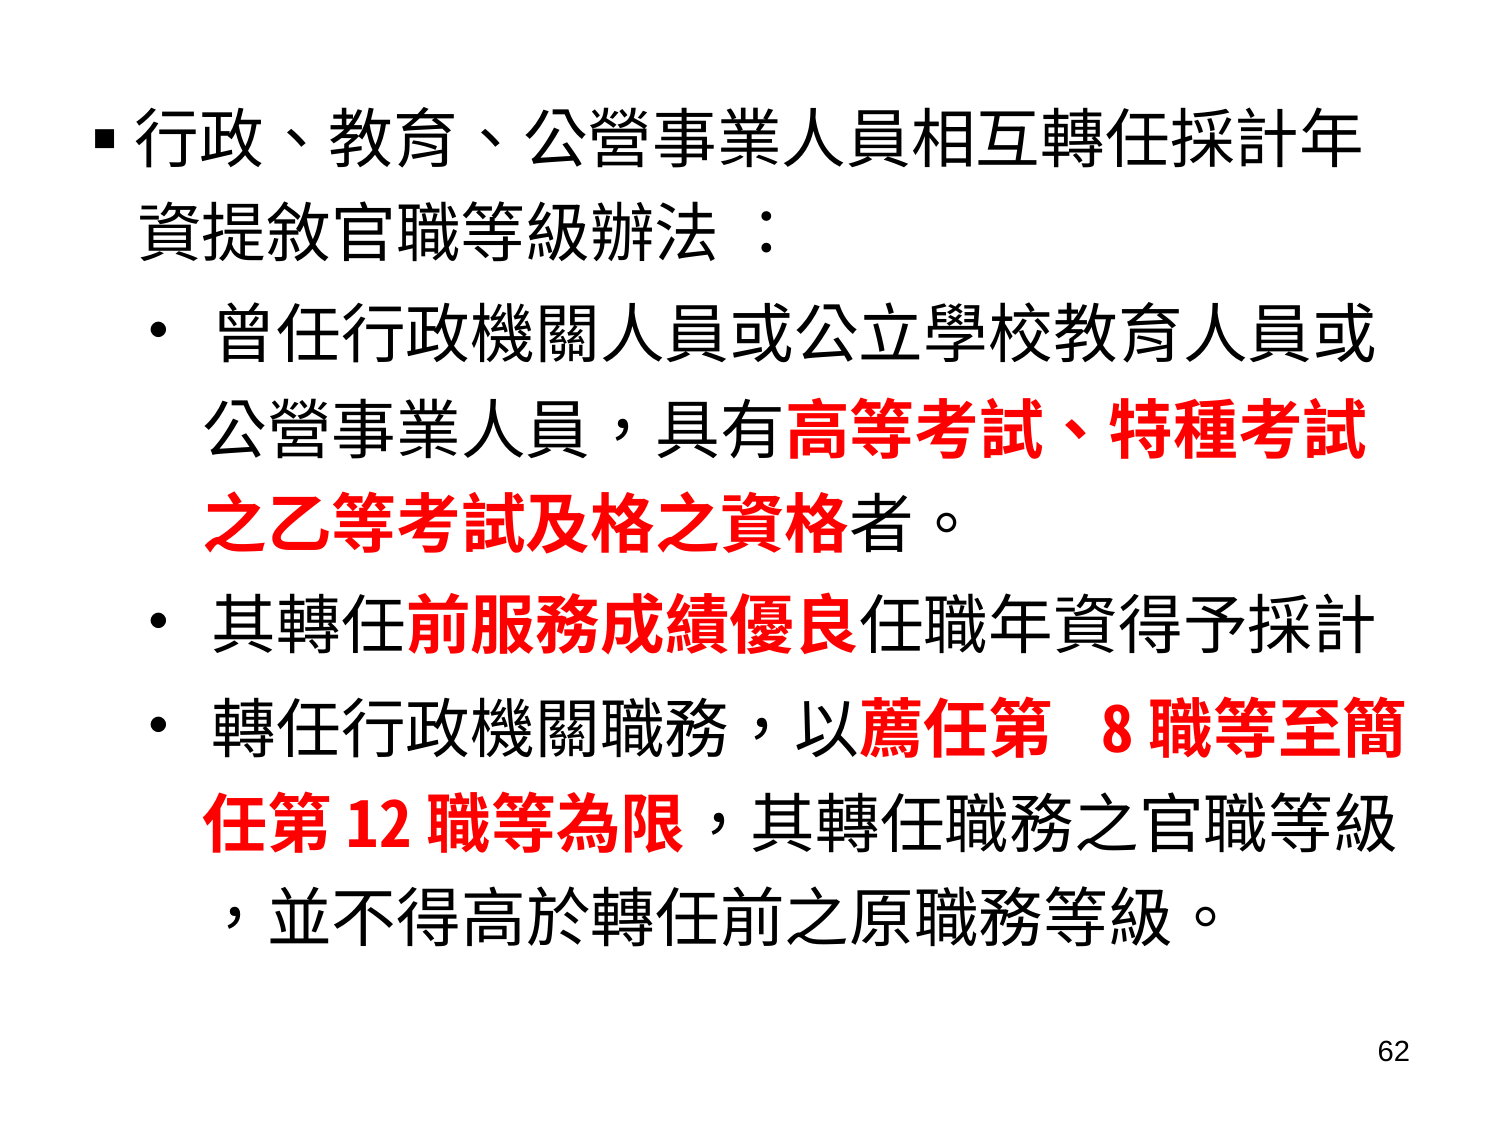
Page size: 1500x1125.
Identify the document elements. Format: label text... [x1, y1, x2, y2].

list 行政、教育、公營事業人員相互轉任採計年 資提敘官職等級辦法 ： •曾任行政機關人員或公立學校教育人員或 公營事業人員，具有高等考試、特種考試 之乙等考試及格之資格者。 •其轉任前服務成績優良任職年資得予採計 •轉任行政機關職務，以薦任第 8職等至簡 任第12職等為限，其轉任職務之官職等級 ，並不得高於轉任前之原職務等級。 [75, 90, 1426, 1005]
